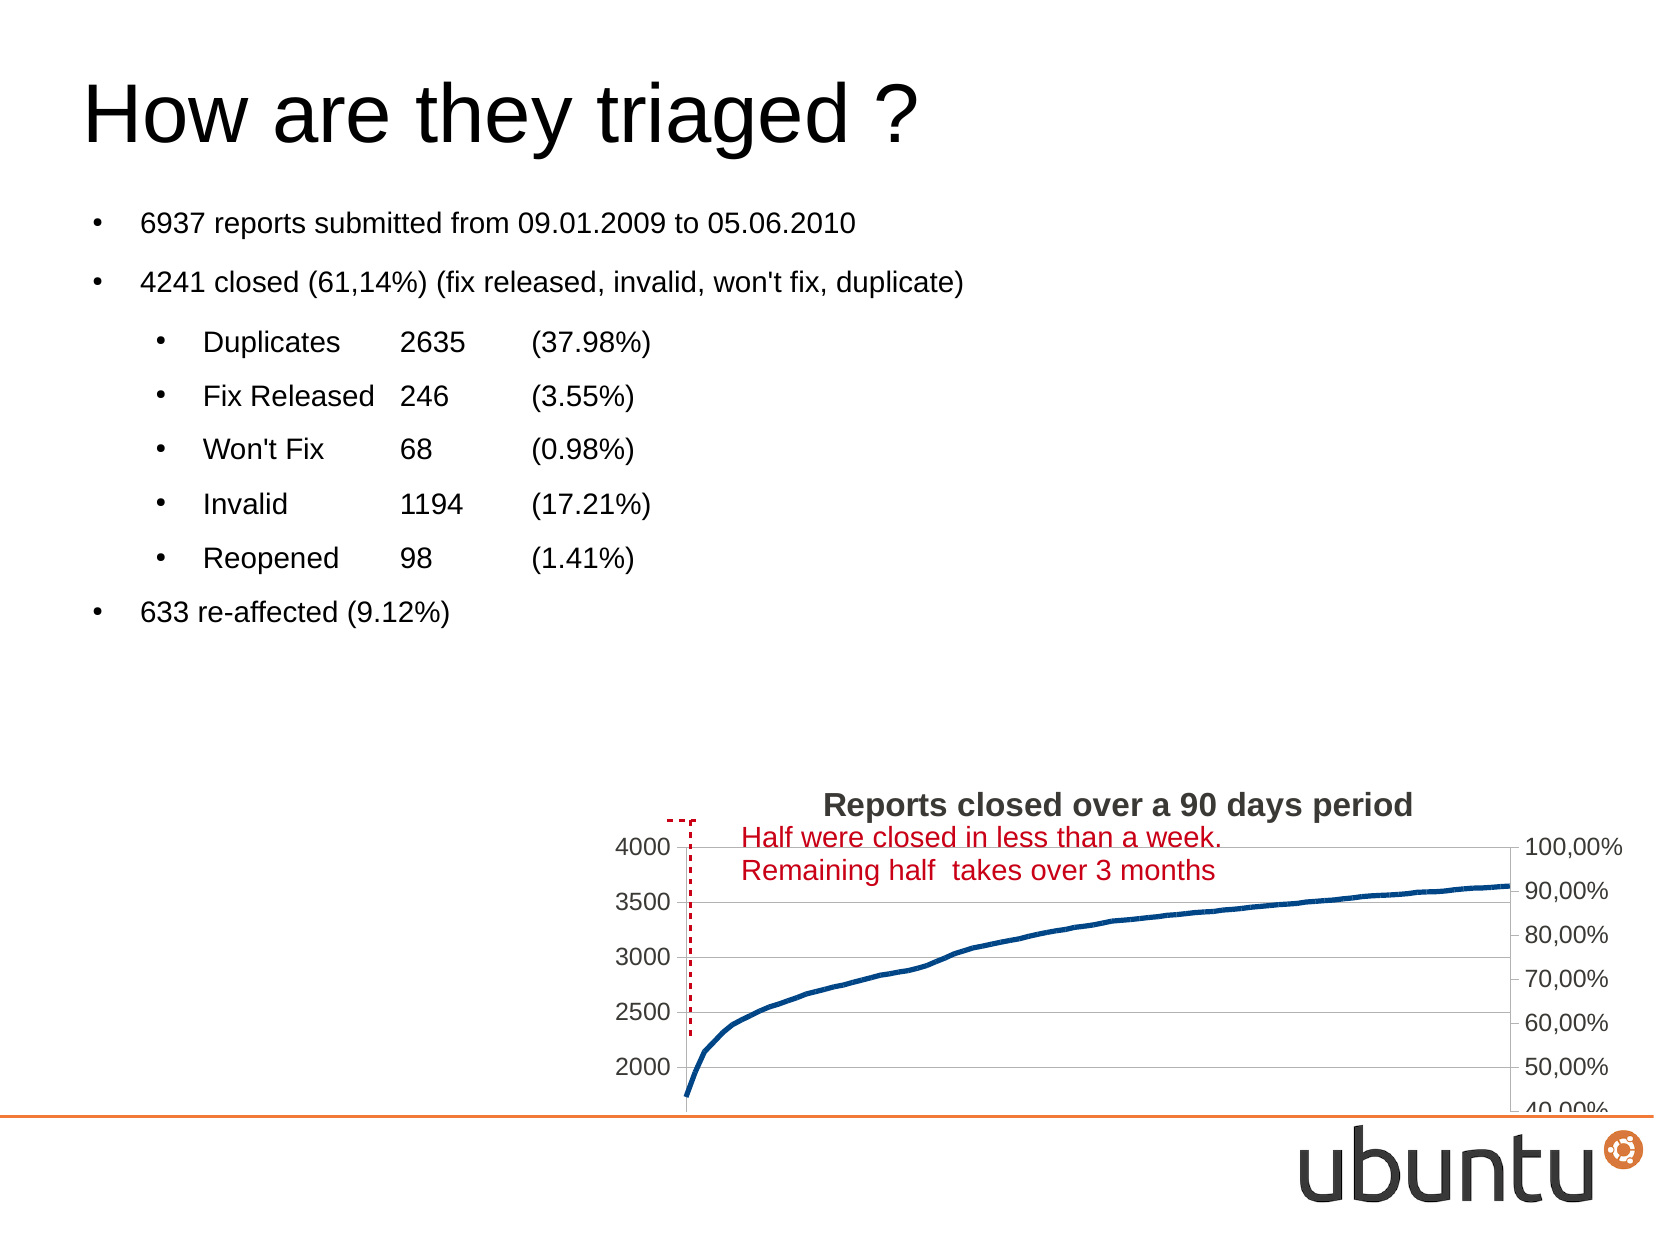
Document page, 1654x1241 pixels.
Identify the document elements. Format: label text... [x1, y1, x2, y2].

picture [1293, 1118, 1648, 1211]
title How are they triaged ? [82, 49, 1571, 178]
text_box Half were closed in less than a week. Remaining half takes over 3 months [726, 813, 1305, 895]
list 6937 reports submitted from 09.01.2009 to 05.06.2010 4241 closed (61,14%) (fix released, invalid, won't fix, duplicate) Duplicates 2635 (37.98%) Fix Released 246 (3.55%) Won't Fix 68 (0.98%) Invalid 1194 (17.21%) Reopened 98 (1.41%) 633 re-affected (9.12%) [76, 206, 1565, 632]
picture [592, 534, 1644, 1112]
